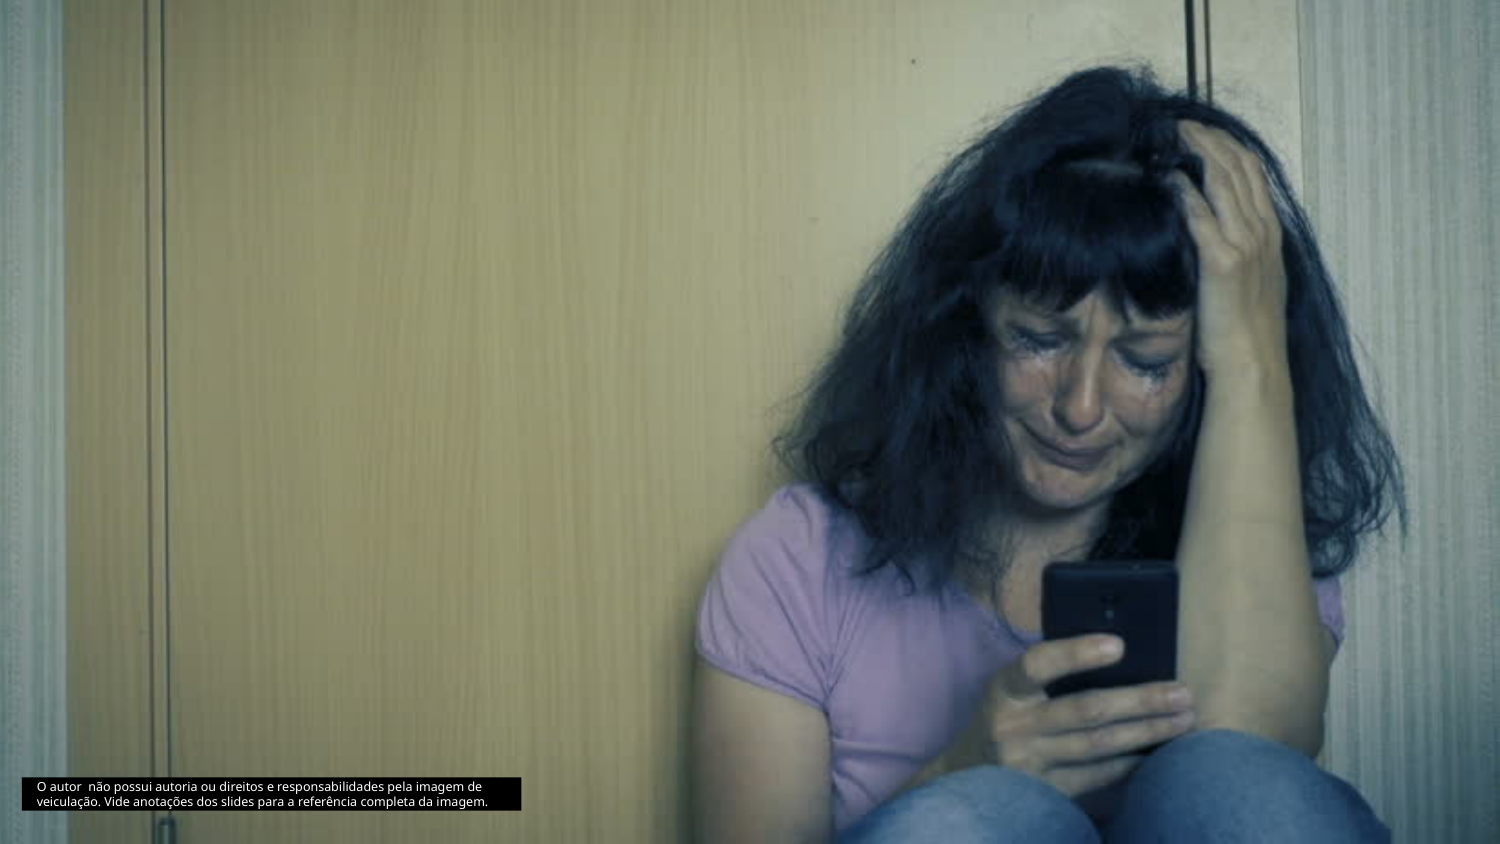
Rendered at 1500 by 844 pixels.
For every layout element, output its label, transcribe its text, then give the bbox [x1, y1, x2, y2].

text_box O autor não possui autoria ou direitos e responsabilidades pela imagem de veiculação. Vide anotações dos slides para a referência completa da imagem. [21, 777, 522, 811]
picture [0, 0, 1500, 844]
